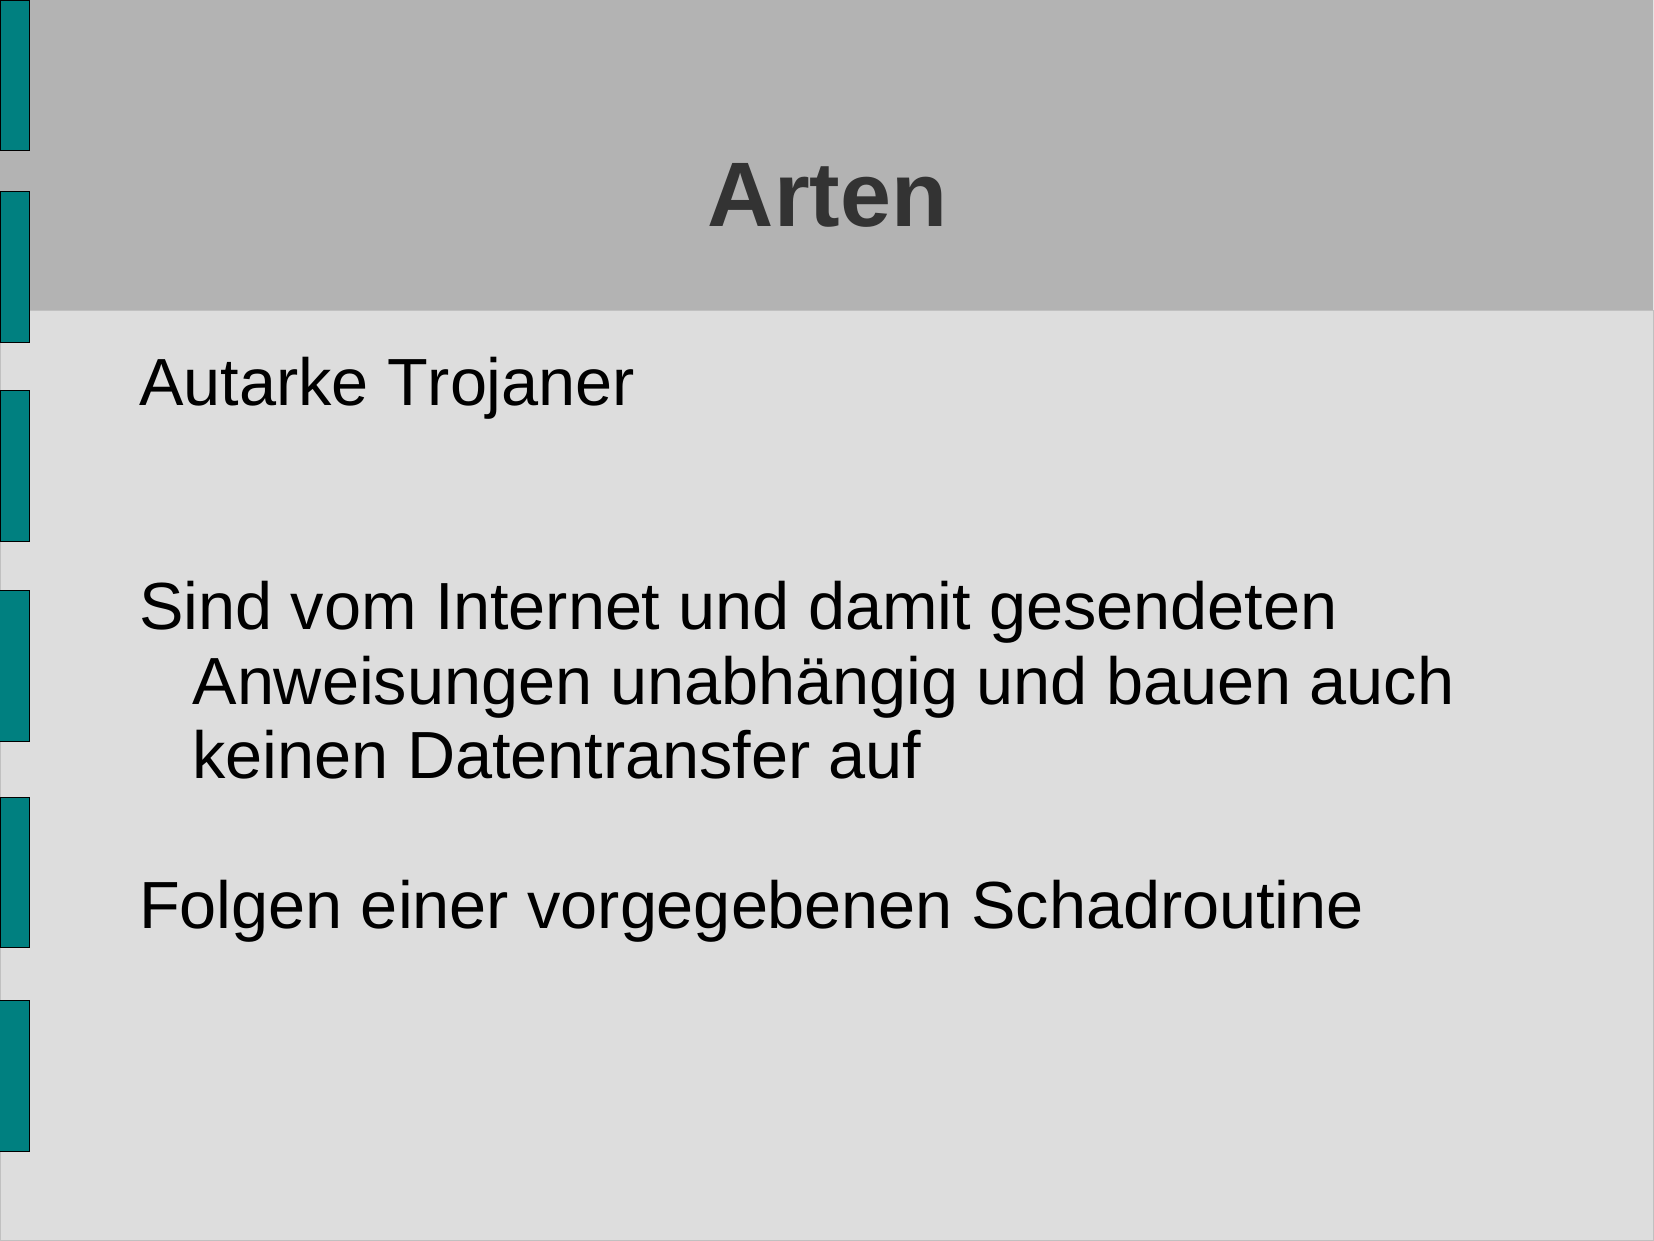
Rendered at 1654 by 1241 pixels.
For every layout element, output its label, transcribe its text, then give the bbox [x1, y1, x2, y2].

list Autarke Trojaner Sind vom Internet und damit gesendeten Anweisungen unabhängig und bauen auch keinen Datentransfer auf Folgen einer vorgegebenen Schadroutine [121, 344, 1534, 1127]
title Arten [121, 91, 1534, 299]
